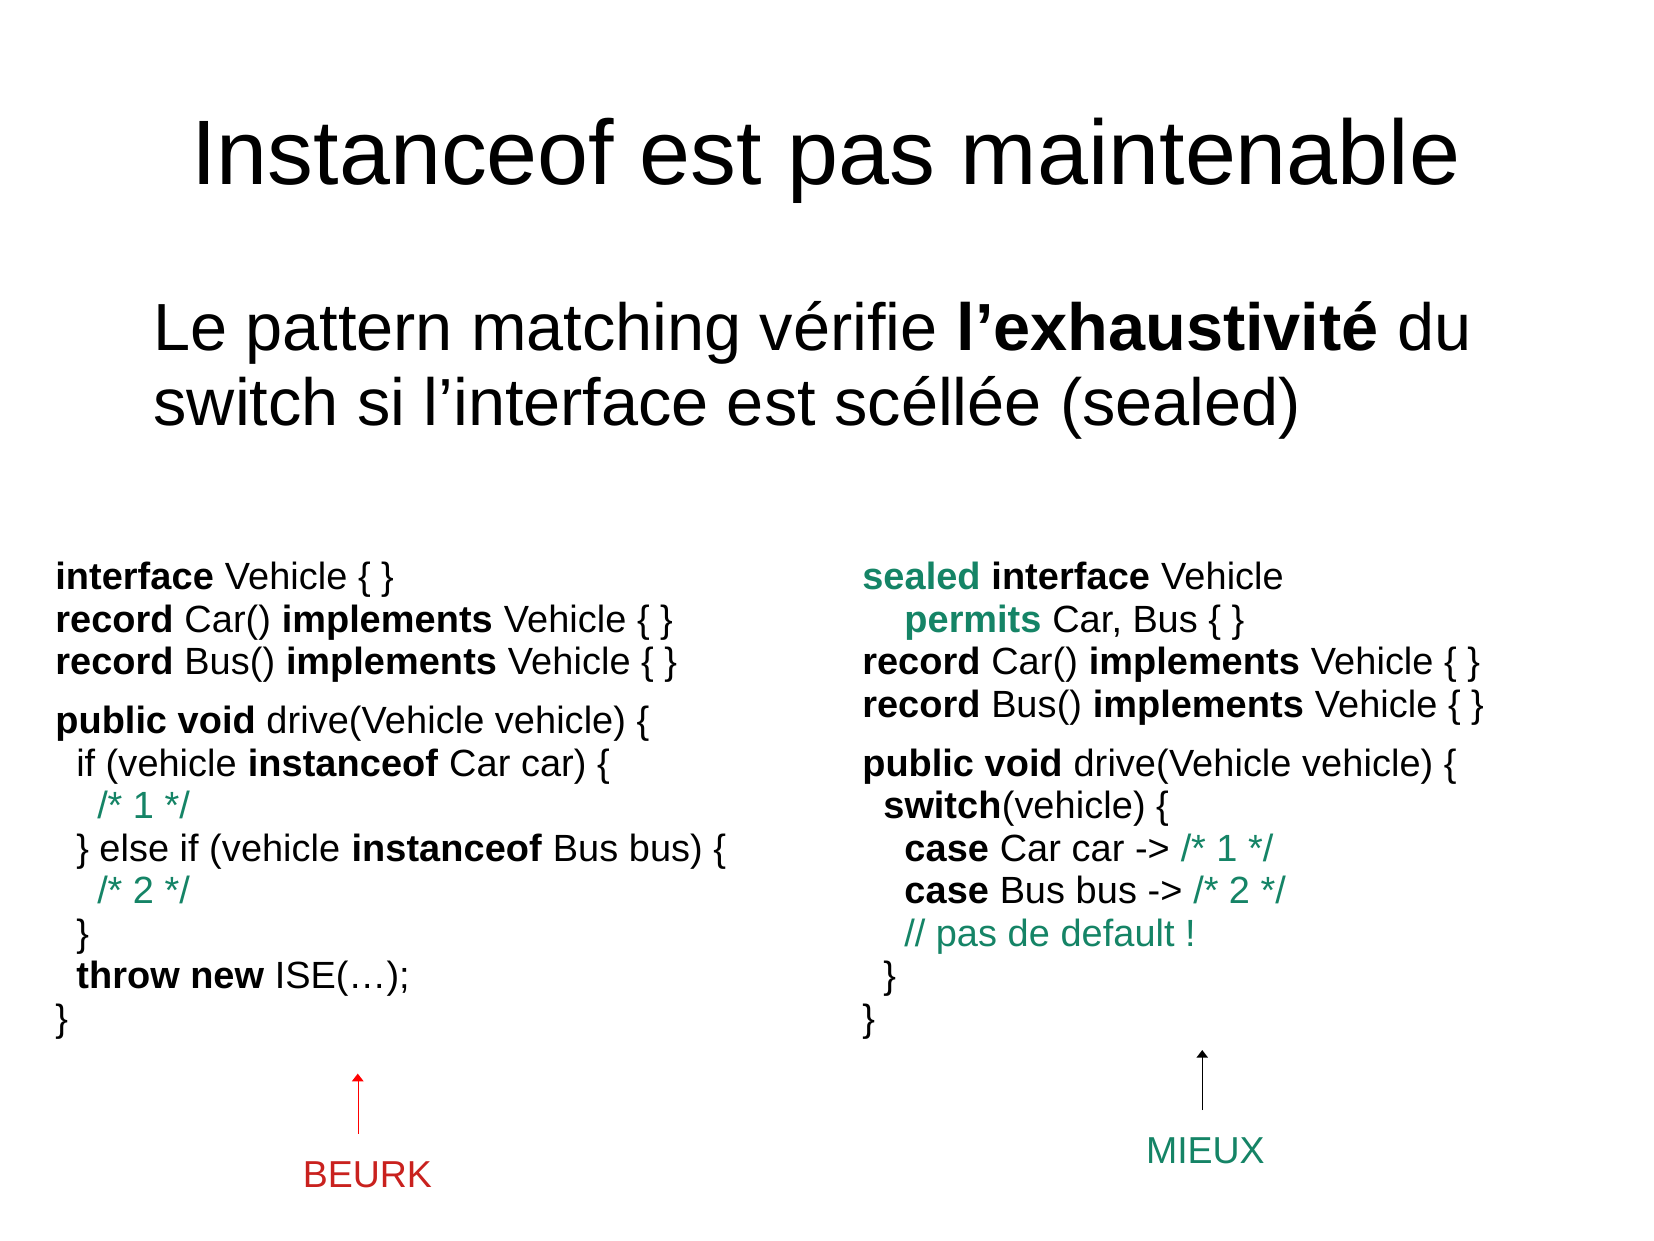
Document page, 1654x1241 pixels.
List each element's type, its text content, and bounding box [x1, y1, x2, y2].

list Le pattern matching vérifie l’exhaustivité du switch si l’interface est scéllée (sealed) [82, 290, 1571, 496]
list interface Vehicle { } record Car() implements Vehicle { } record Bus() implements Vehicle { } public void drive(Vehicle vehicle) { if (vehicle instanceof Car car) { /* 1 */ } else if (vehicle instanceof Bus bus) { /* 2 */ } throw new ISE(…); } [15, 555, 829, 1171]
title Instanceof est pas maintenable [82, 49, 1571, 257]
text_box MIEUX [1131, 1122, 1280, 1180]
text_box BEURK [288, 1145, 447, 1203]
list sealed interface Vehicle permits Car, Bus { } record Car() implements Vehicle { } record Bus() implements Vehicle { } public void drive(Vehicle vehicle) { switch(vehicle) { case Car car -> /* 1 */ case Bus bus -> /* 2 */ // pas de default ! } } [829, 555, 1596, 1171]
